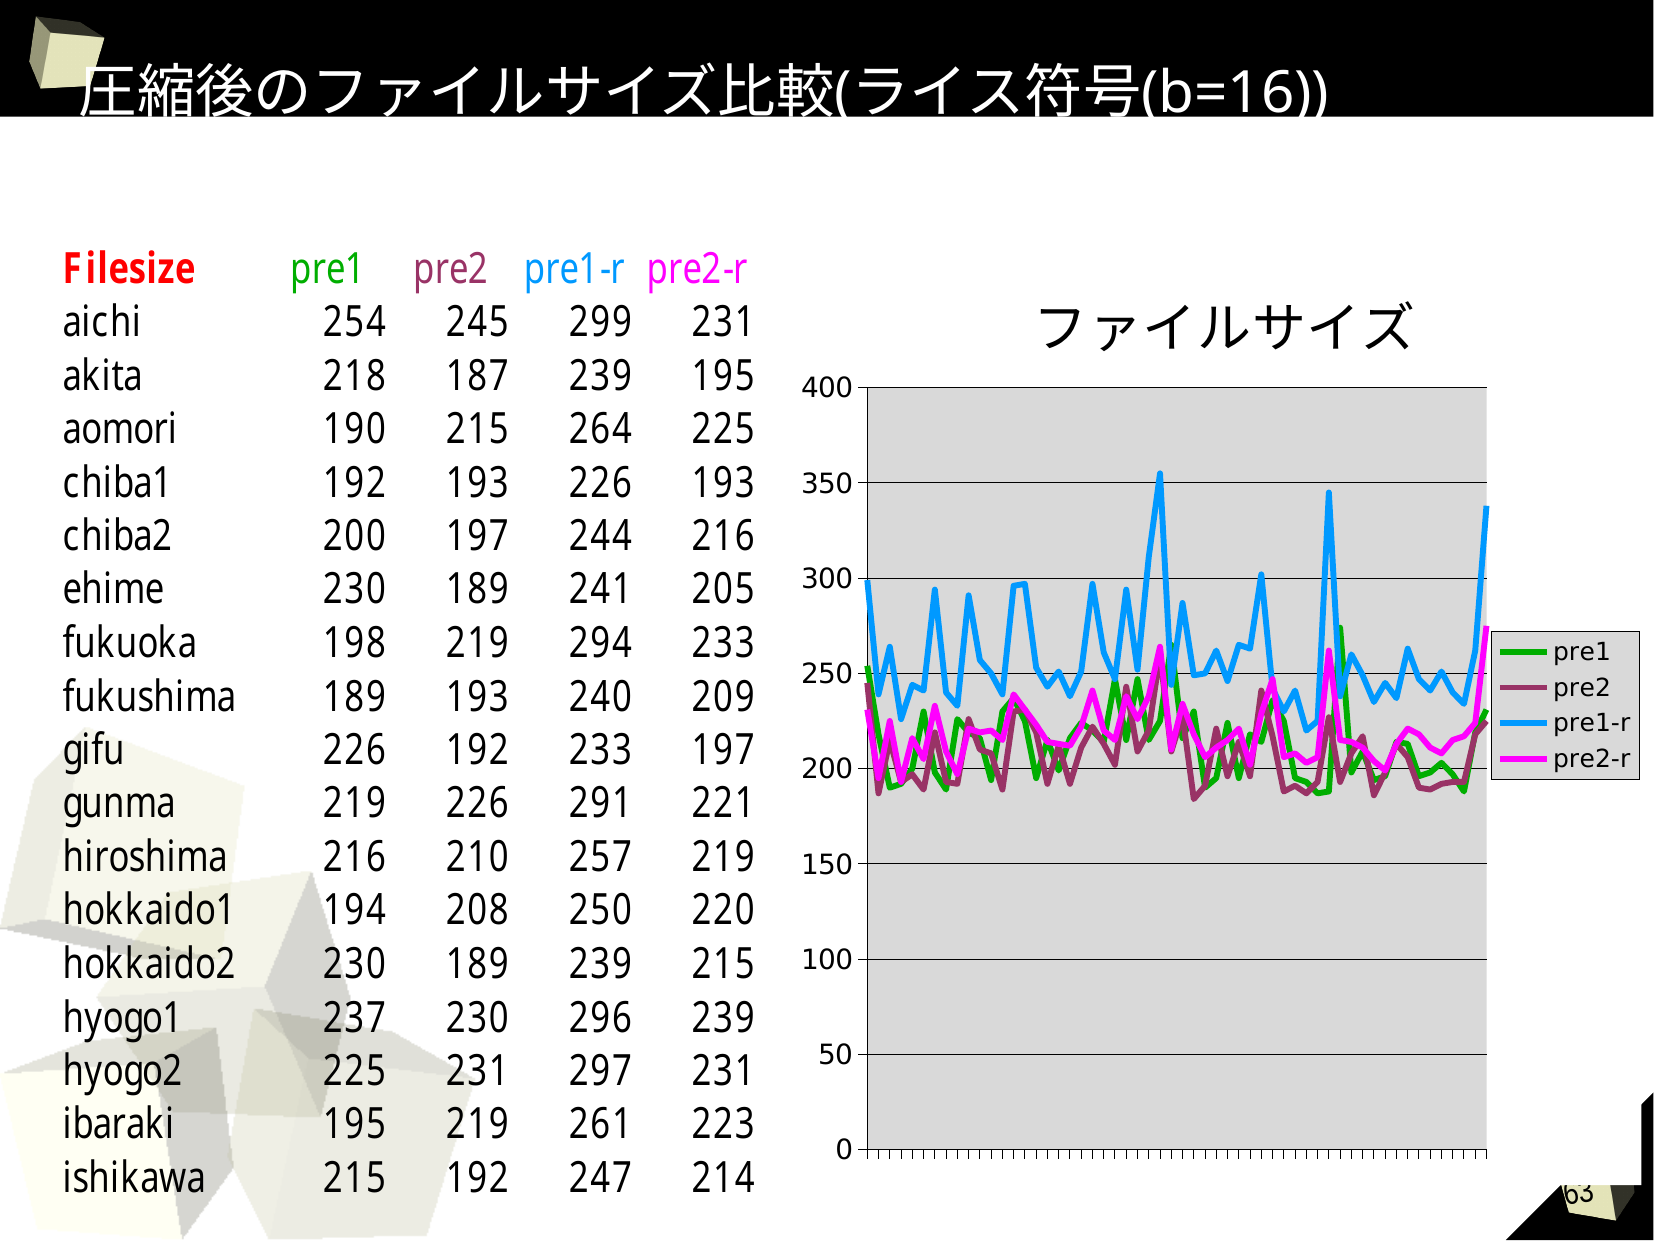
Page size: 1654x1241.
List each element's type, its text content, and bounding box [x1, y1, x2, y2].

text_box 圧縮後のファイルサイズ比較(ライス符号(b=16)) [61, 34, 1477, 134]
picture [0, 726, 477, 1241]
chart [60, 240, 761, 1207]
chart [783, 254, 1642, 1186]
